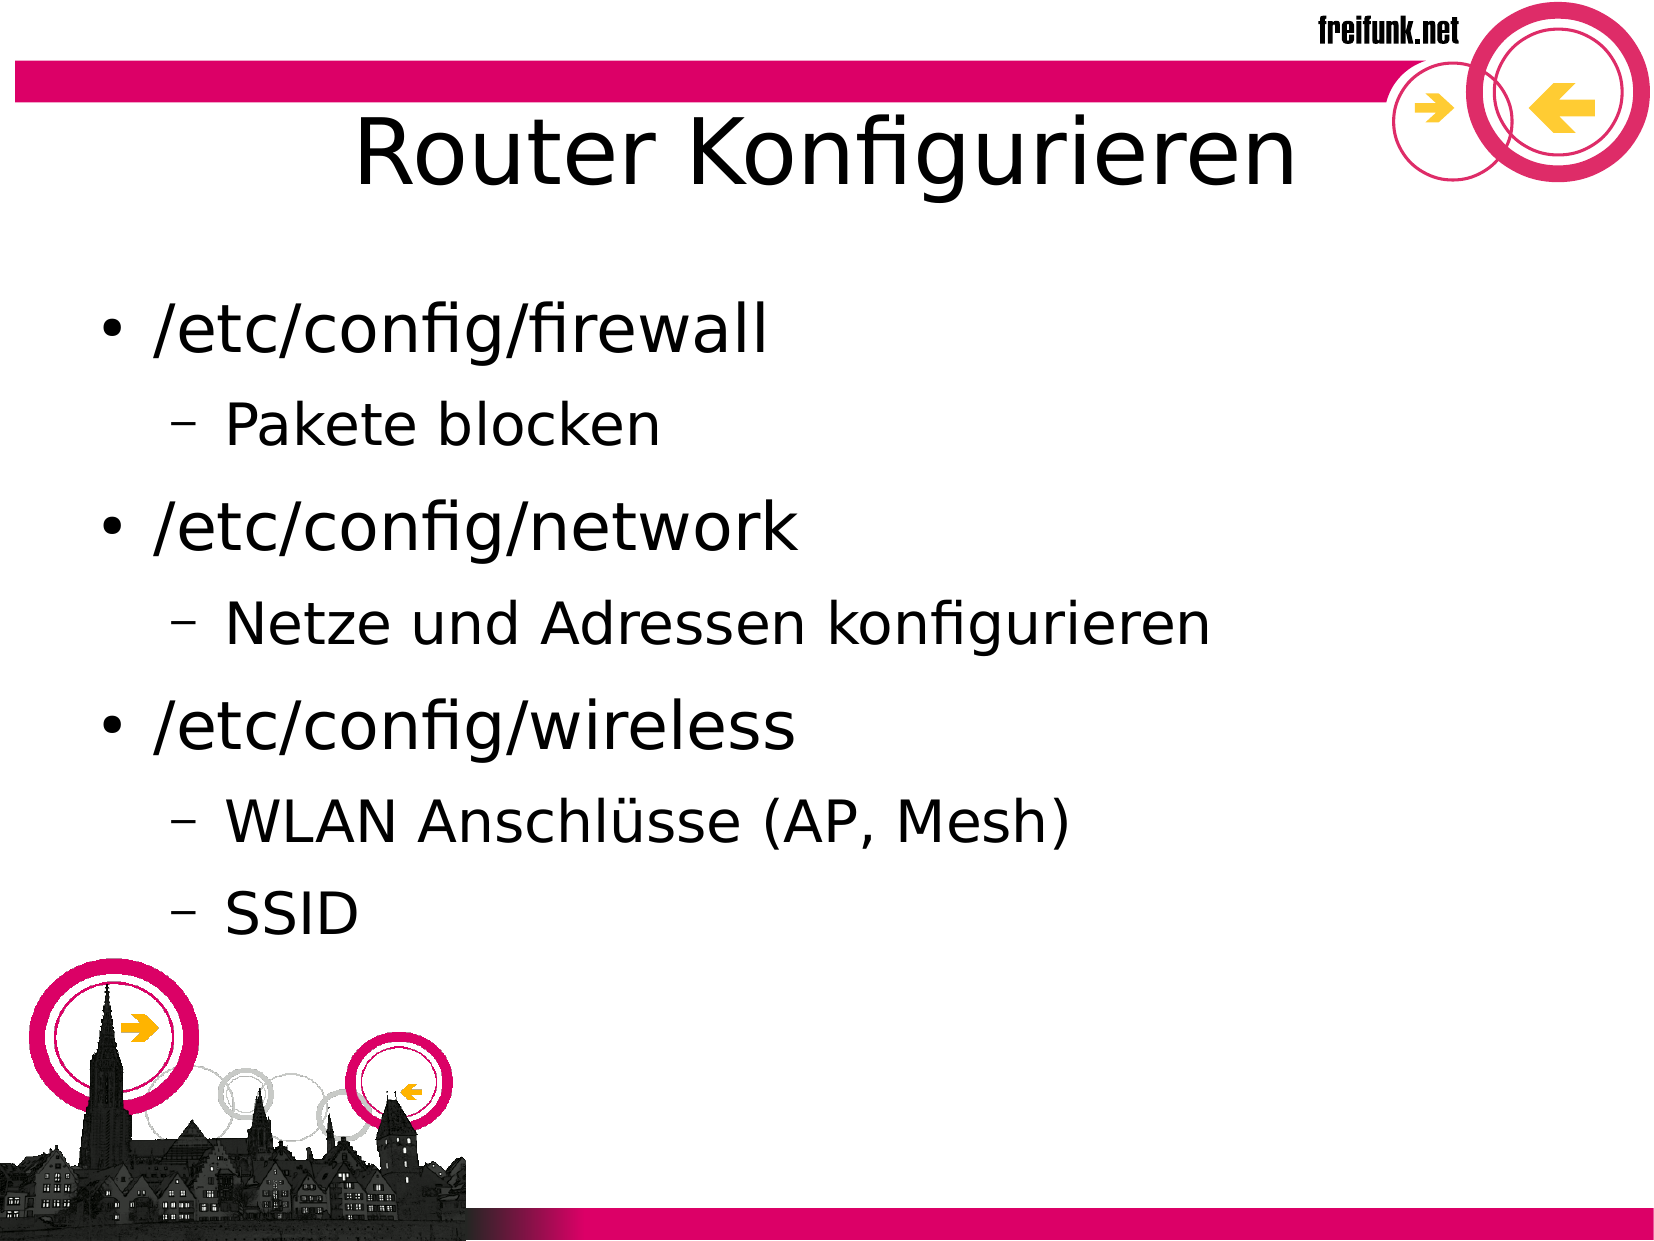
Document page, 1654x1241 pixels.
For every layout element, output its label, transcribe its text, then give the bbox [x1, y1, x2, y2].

list /etc/config/firewall Pakete blocken /etc/config/network Netze und Adressen konfigurieren /etc/config/wireless WLAN Anschlüsse (AP, Mesh) SSID [82, 290, 1571, 1010]
title Router Konfigurieren [82, 49, 1571, 257]
